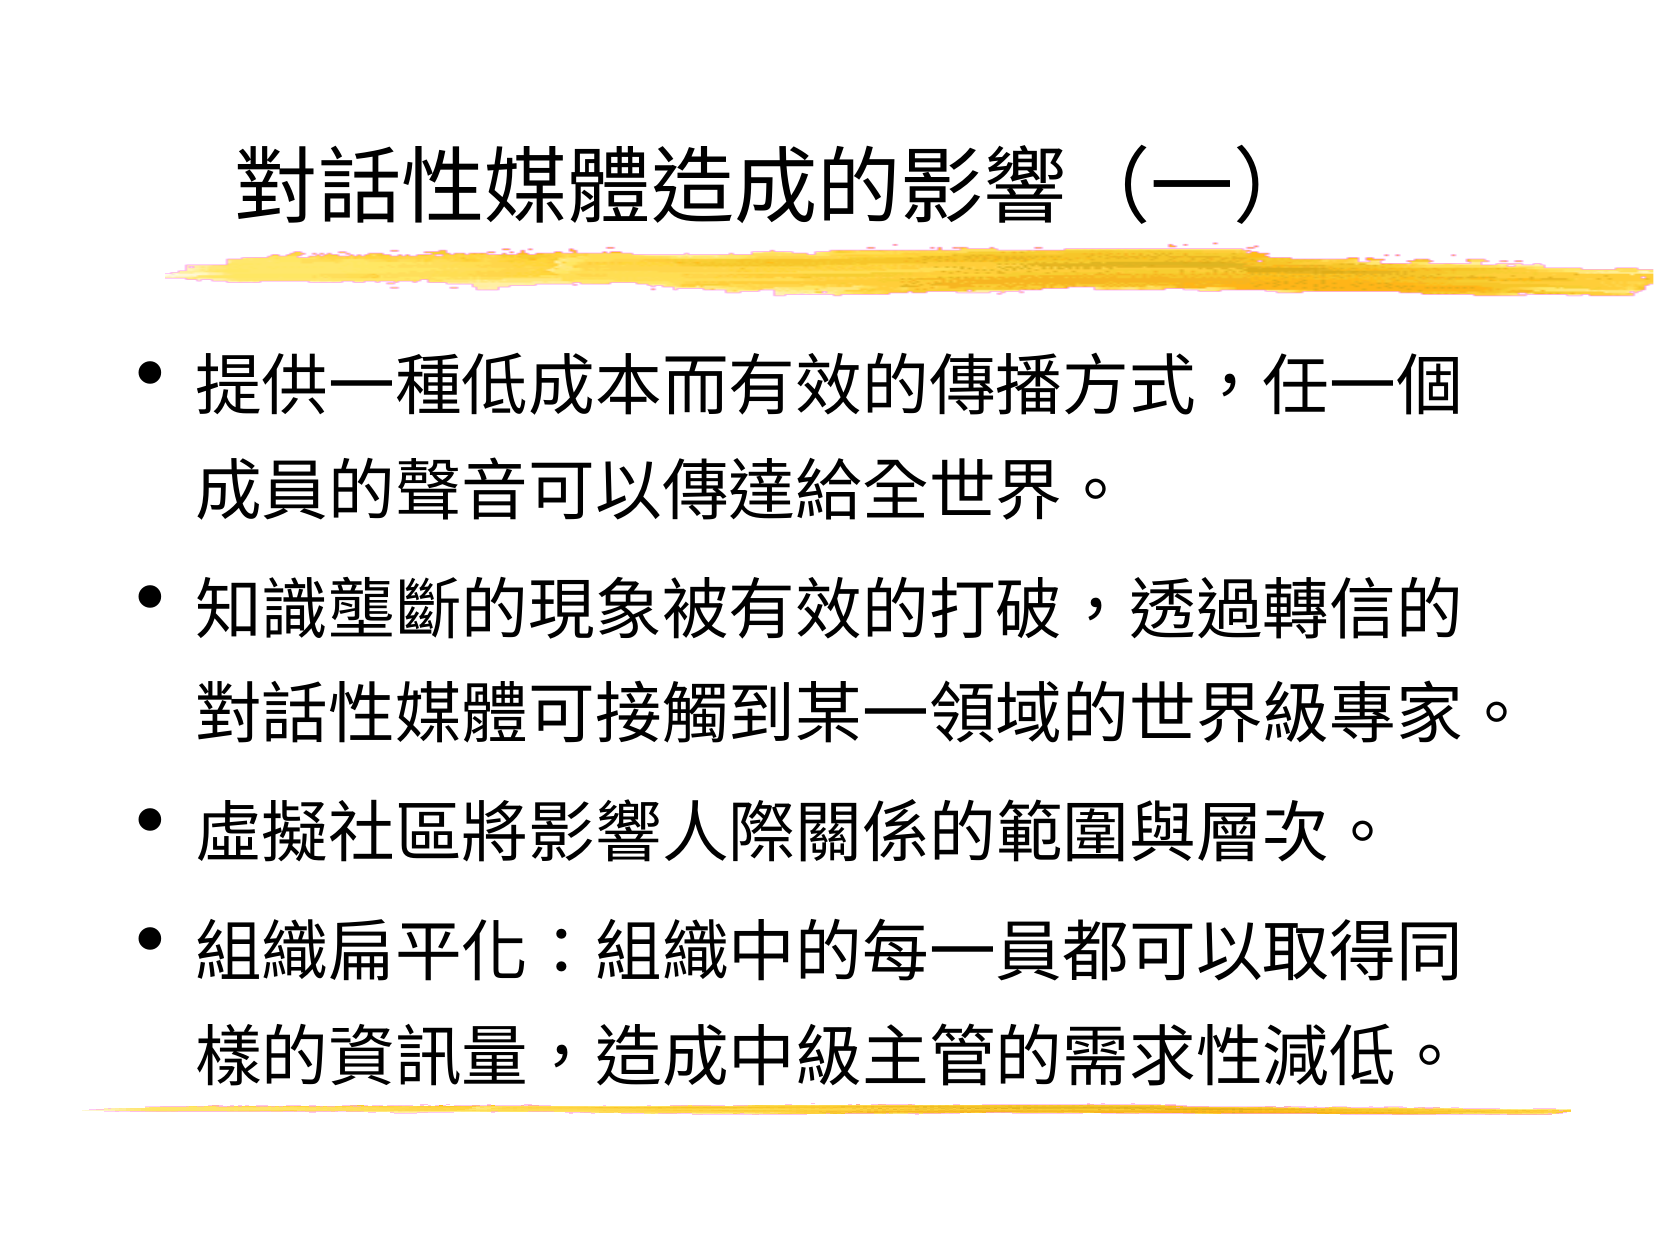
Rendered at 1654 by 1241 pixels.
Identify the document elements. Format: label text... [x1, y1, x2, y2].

picture [165, 237, 1654, 308]
picture [82, 1102, 124, 1117]
title 對話性媒體造成的影響（一） [73, 41, 1479, 249]
list 提供一種低成本而有效的傳播方式，任一個成員的聲音可以傳達給全世界。 知識壟斷的現象被有效的打破，透過轉信的對話性媒體可接觸到某一領域的世界級專家。 虛擬社區將影響人際關係的範圍與層次。 組織扁平化：組織中的每一員都可以取得同樣的資訊量，造成中級主管的需求性減低。 [124, 316, 1530, 1175]
picture [1530, 1102, 1571, 1117]
